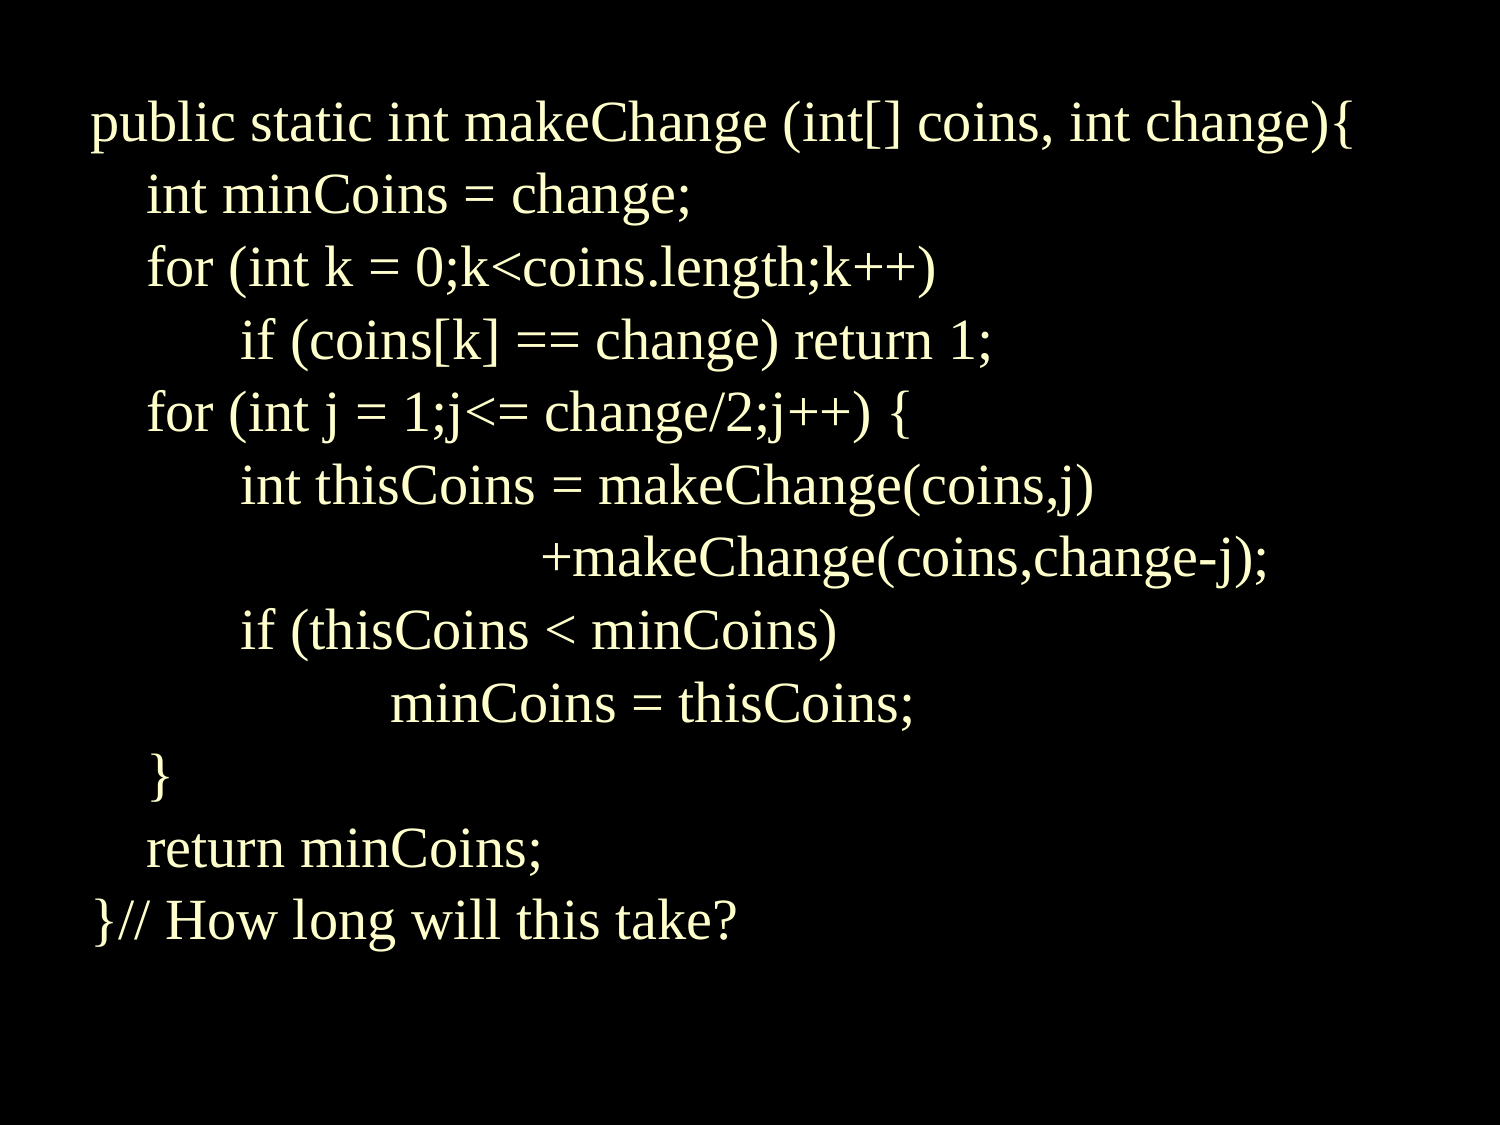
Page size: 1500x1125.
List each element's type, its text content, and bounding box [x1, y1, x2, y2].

list public static int makeChange (int[] coins, int change){ int minCoins = change; for (int k = 0;k<coins.length;k++) if (coins[k] == change) return 1; for (int j = 1;j<= change/2;j++) { int thisCoins = makeChange(coins,j) +makeChange(coins,change-j); if (thisCoins < minCoins) minCoins = thisCoins; } return minCoins; }// How long will this take? [75, 87, 1482, 1026]
